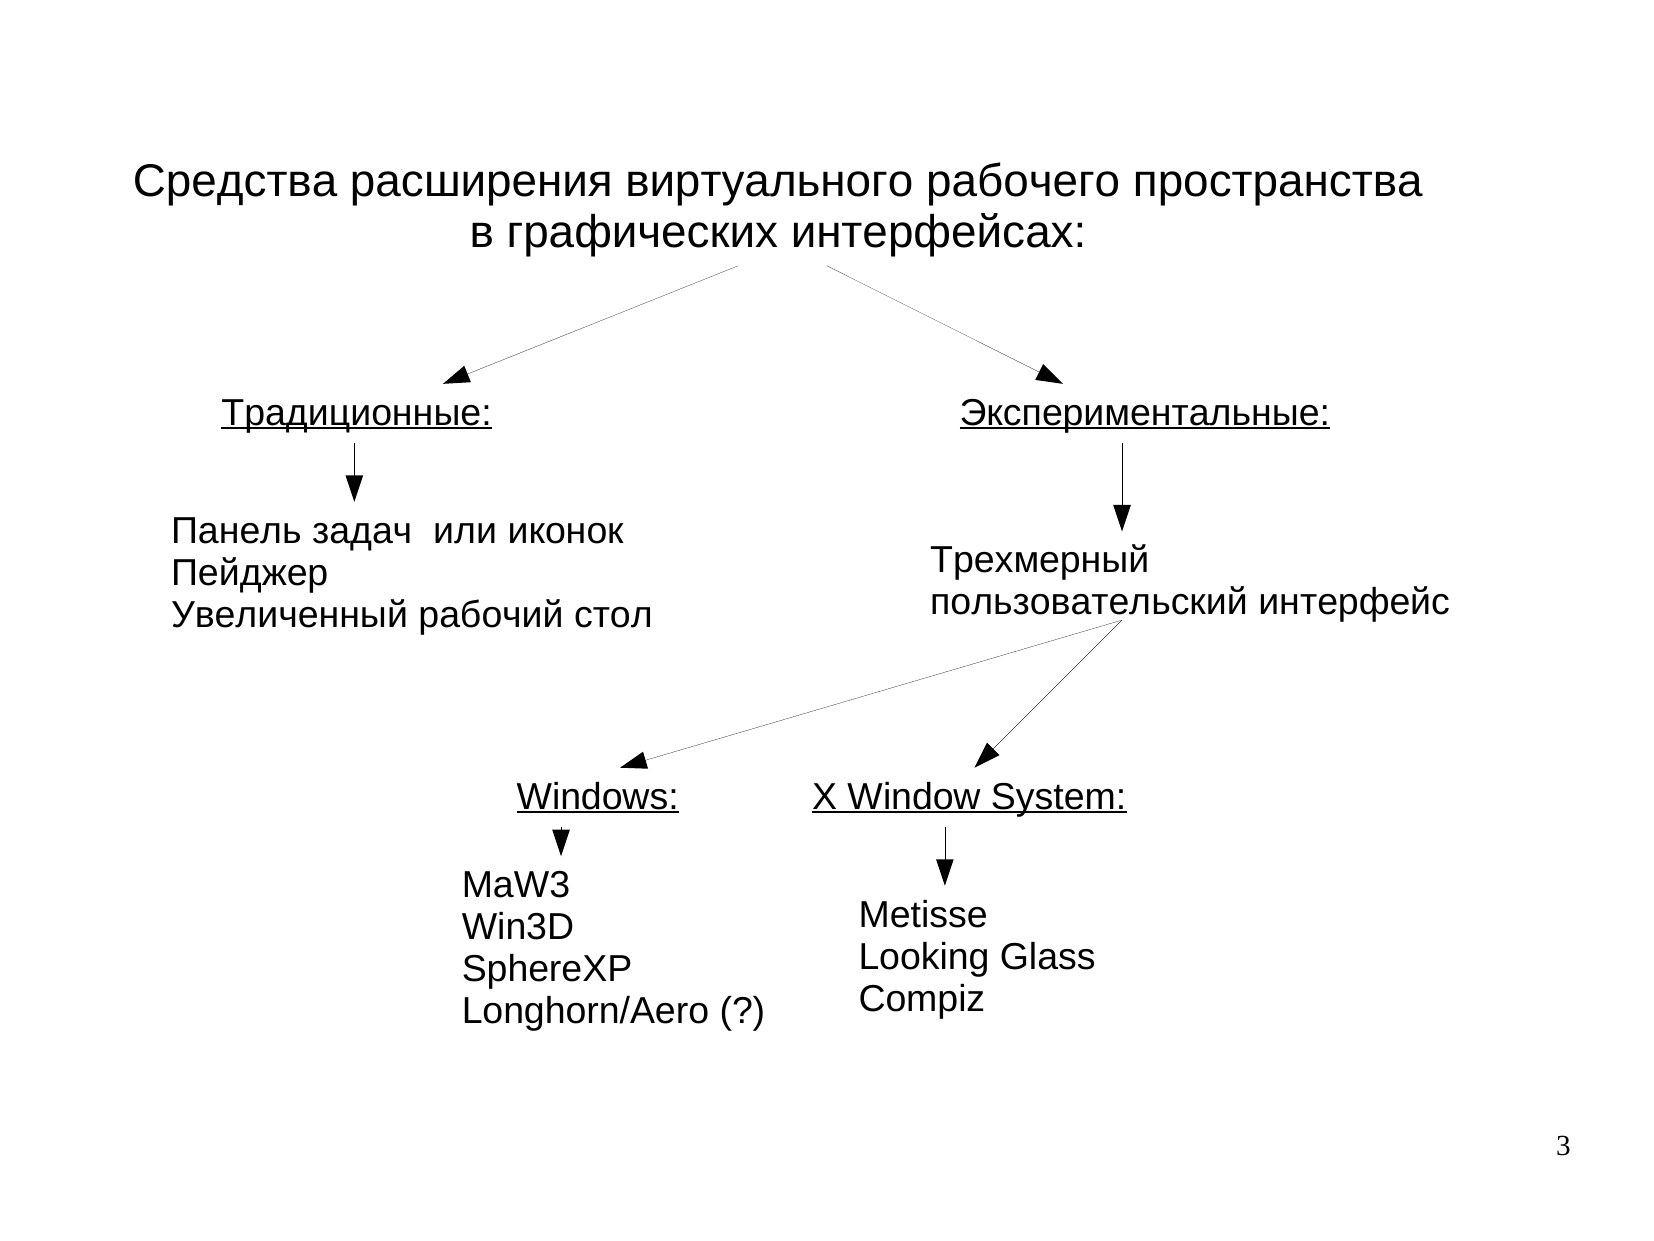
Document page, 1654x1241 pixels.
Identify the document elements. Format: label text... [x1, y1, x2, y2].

text_box Трехмерный пользовательский интерфейс [915, 531, 1477, 631]
text_box Традиционные: Экспериментальные: [206, 383, 1346, 441]
text_box Windows: X Window System: [501, 767, 1152, 825]
text_box Средства расширения виртуального рабочего пространства в графических интерфейсах: [118, 147, 1415, 265]
text_box Metisse Looking Glass Compiz [843, 885, 1123, 1027]
text_box Панель задач или иконок Пейджер Увеличенный рабочий стол [145, 501, 680, 643]
text_box MaW3 Win3D SphereXP Longhorn/Aero (?) [447, 856, 793, 1040]
